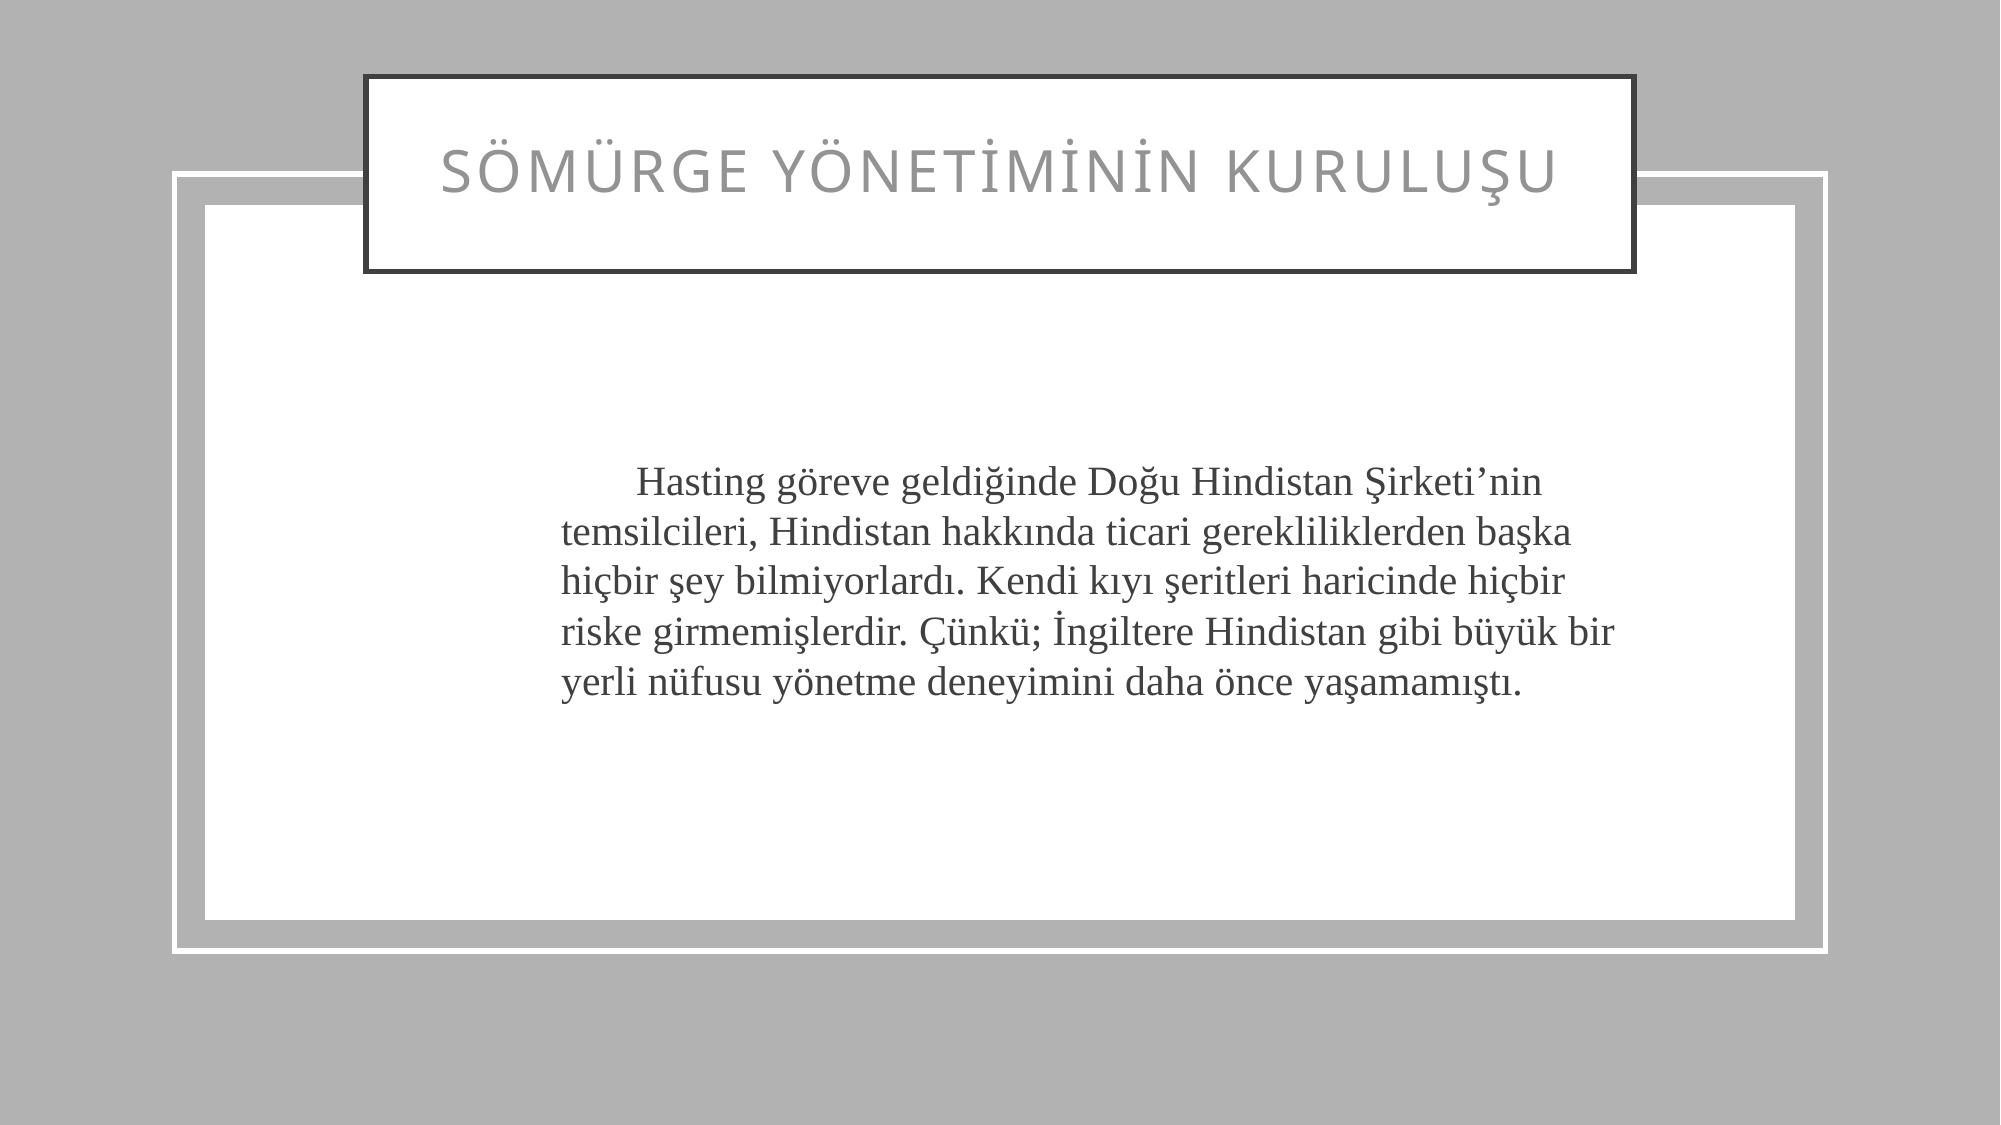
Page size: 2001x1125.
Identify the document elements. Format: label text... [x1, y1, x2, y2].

text_box [0, 0, 2000, 1125]
list Hasting göreve geldiğinde Doğu Hindistan Şirketi’nin temsilcileri, Hindistan hakkında ticari gerekliliklerden başka hiçbir şey bilmiyorlardı. Kendi kıyı şeritleri haricinde hiçbir riske girmemişlerdir. Çünkü; İngiltere Hindistan gibi büyük bir yerli nüfusu yönetme deneyimini daha önce yaşamamıştı. [542, 445, 1634, 881]
title Sömürge yönetiminin kuruluşu [366, 76, 1634, 272]
